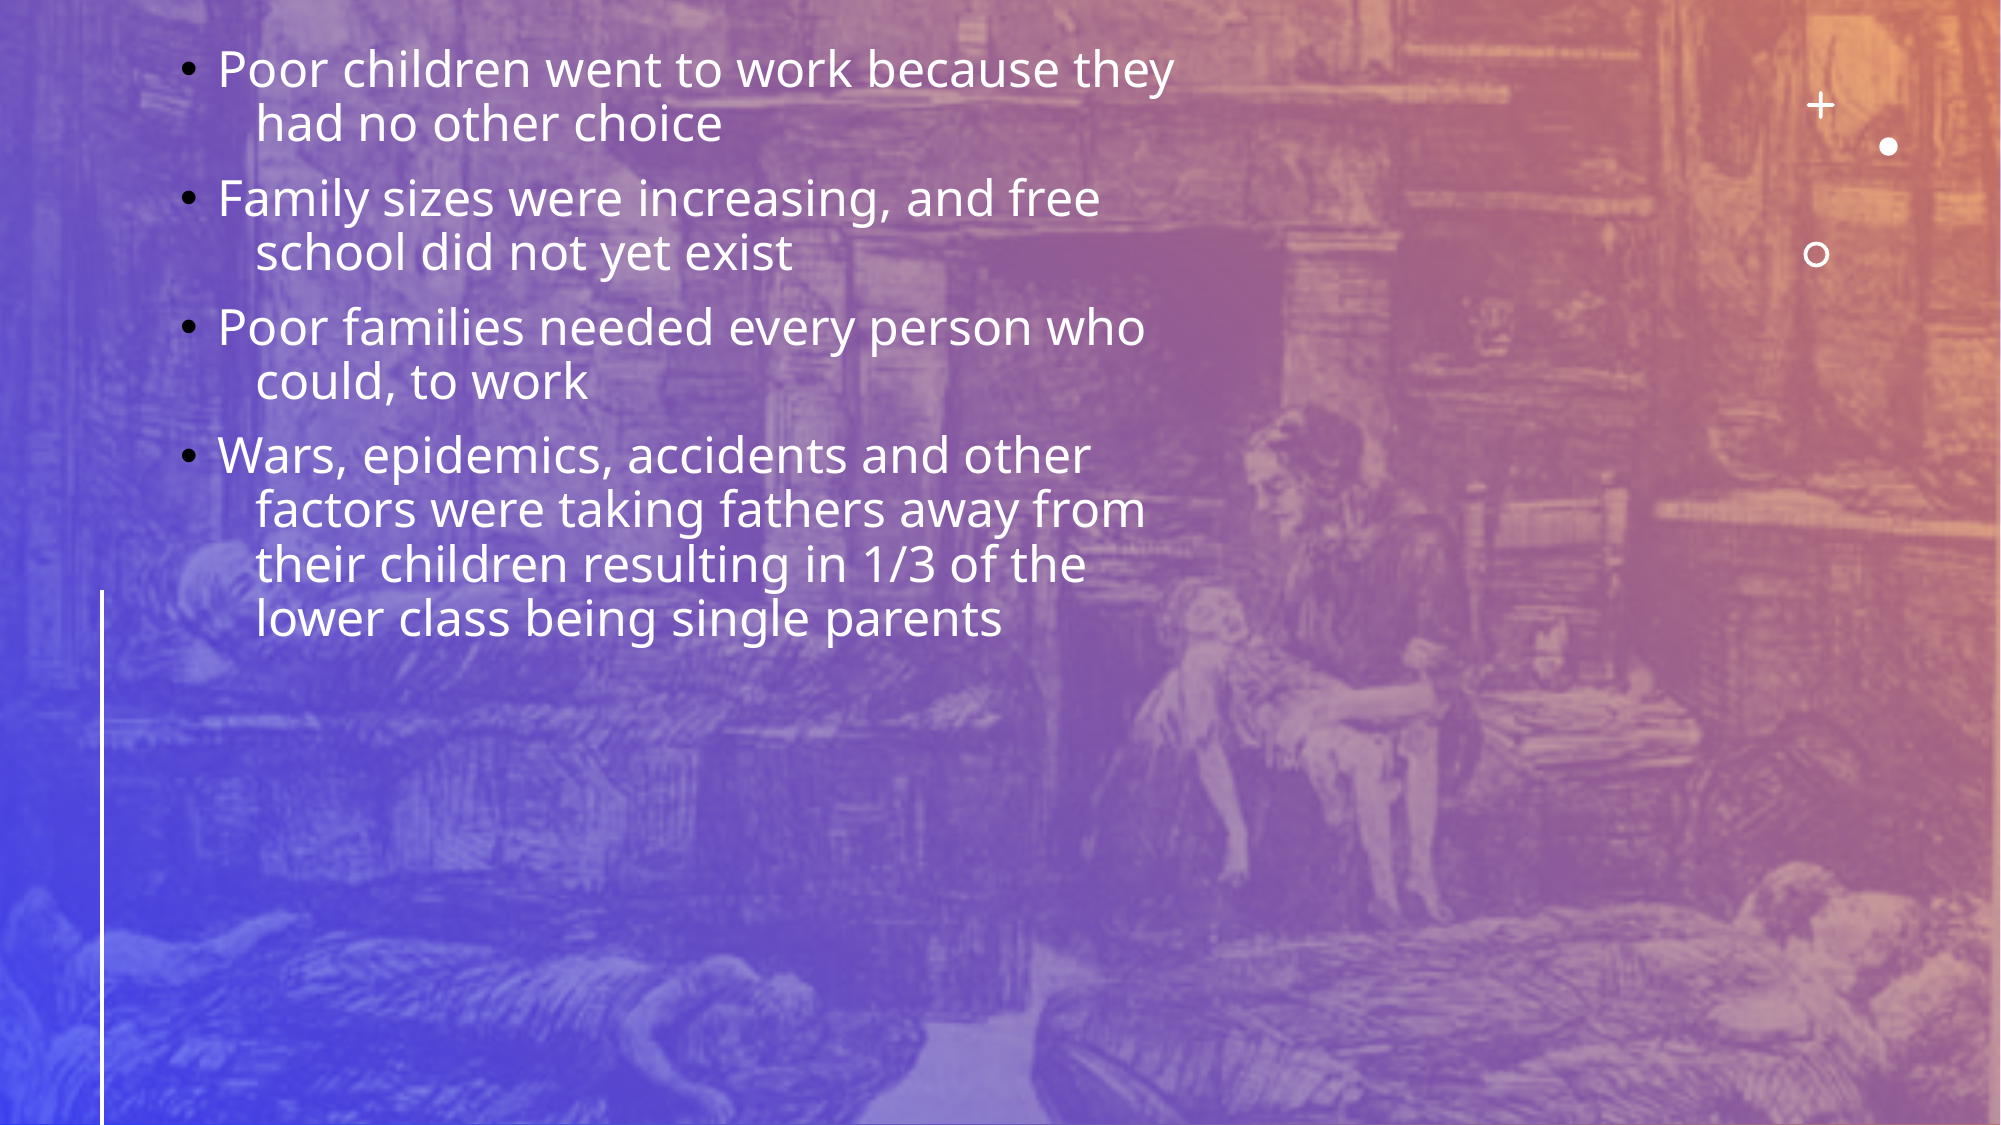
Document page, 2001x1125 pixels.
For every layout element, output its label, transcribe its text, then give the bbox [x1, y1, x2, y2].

text_box [1879, 137, 1898, 156]
list Poor children went to work because they had no other choice Family sizes were increasing, and free school did not yet exist Poor families needed every person who could, to work Wars, epidemics, accidents and other factors were taking fathers away from their children resulting in 1/3 of the lower class being single parents [165, 36, 1212, 837]
text_box [1803, 241, 1830, 268]
picture [0, 0, 2000, 1124]
text_box [1806, 90, 1835, 120]
